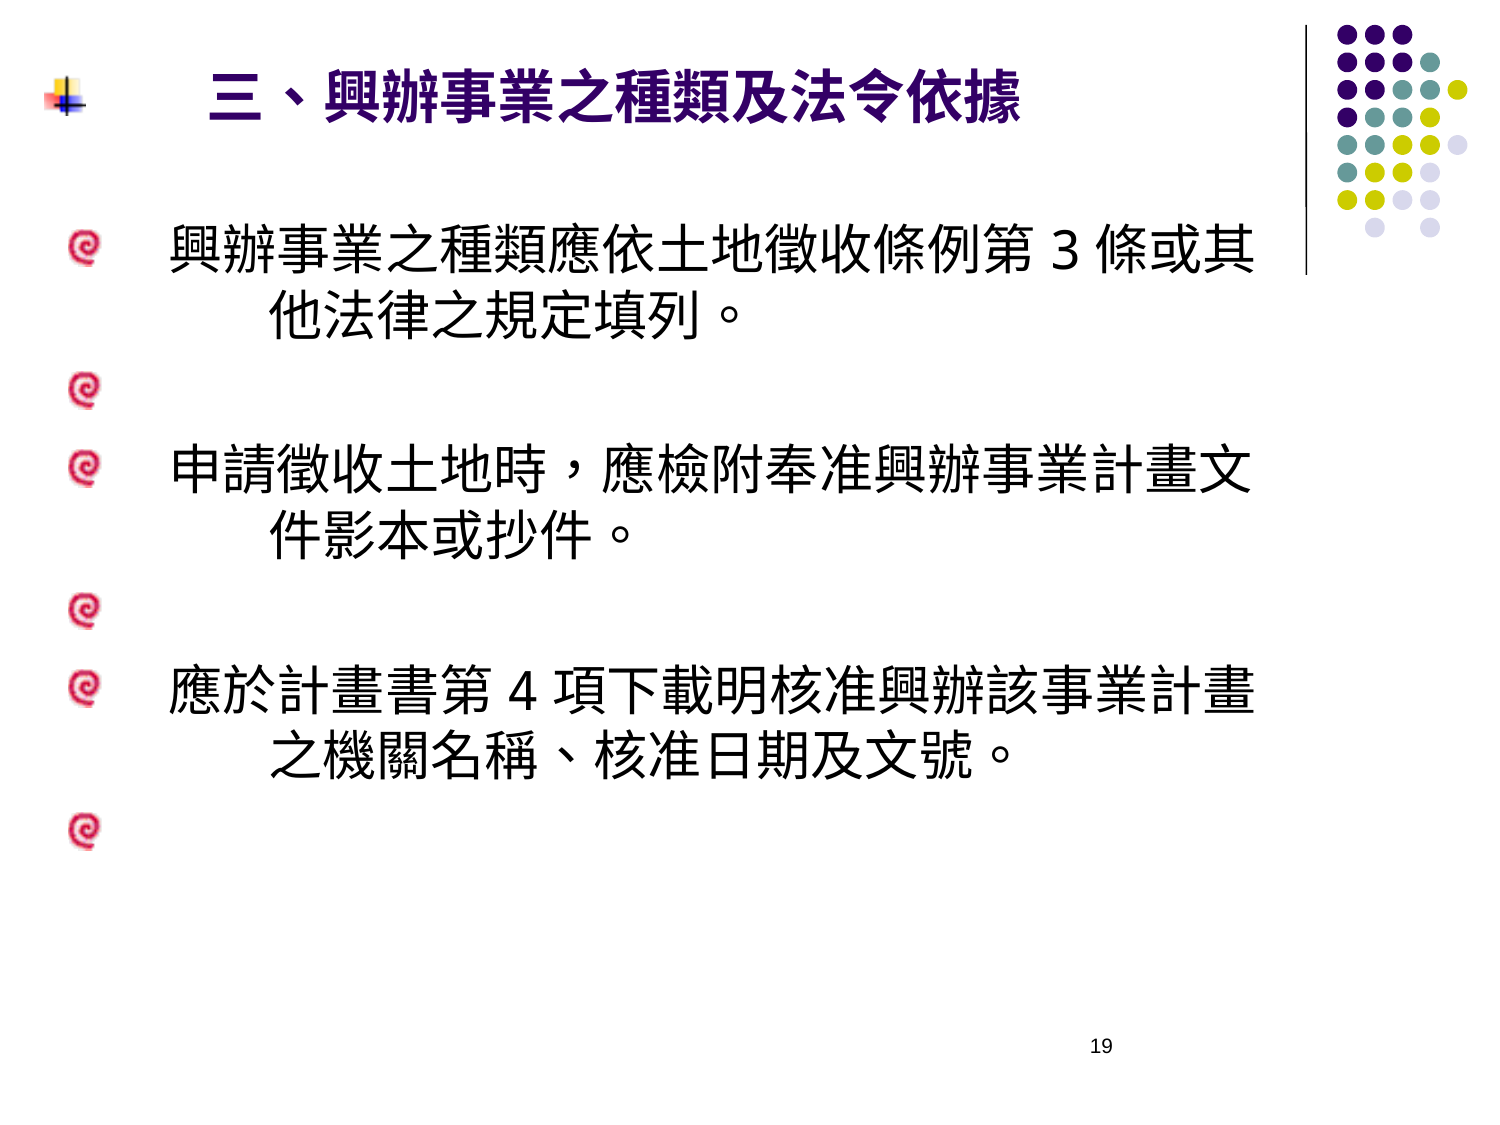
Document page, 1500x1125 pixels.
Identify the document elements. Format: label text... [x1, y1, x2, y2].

list 興辦事業之種類應依土地徵收條例第3條或其他法律之規定填列。 申請徵收土地時，應檢附奉准興辦事業計畫文件影本或抄件。 應於計畫書第4項下載明核准興辦該事業計畫之機關名稱、核准日期及文號。 [53, 208, 1306, 1047]
text_box [1074, 1025, 1426, 1101]
title 三、興辦事業之種類及法令依據 [29, 42, 1267, 138]
